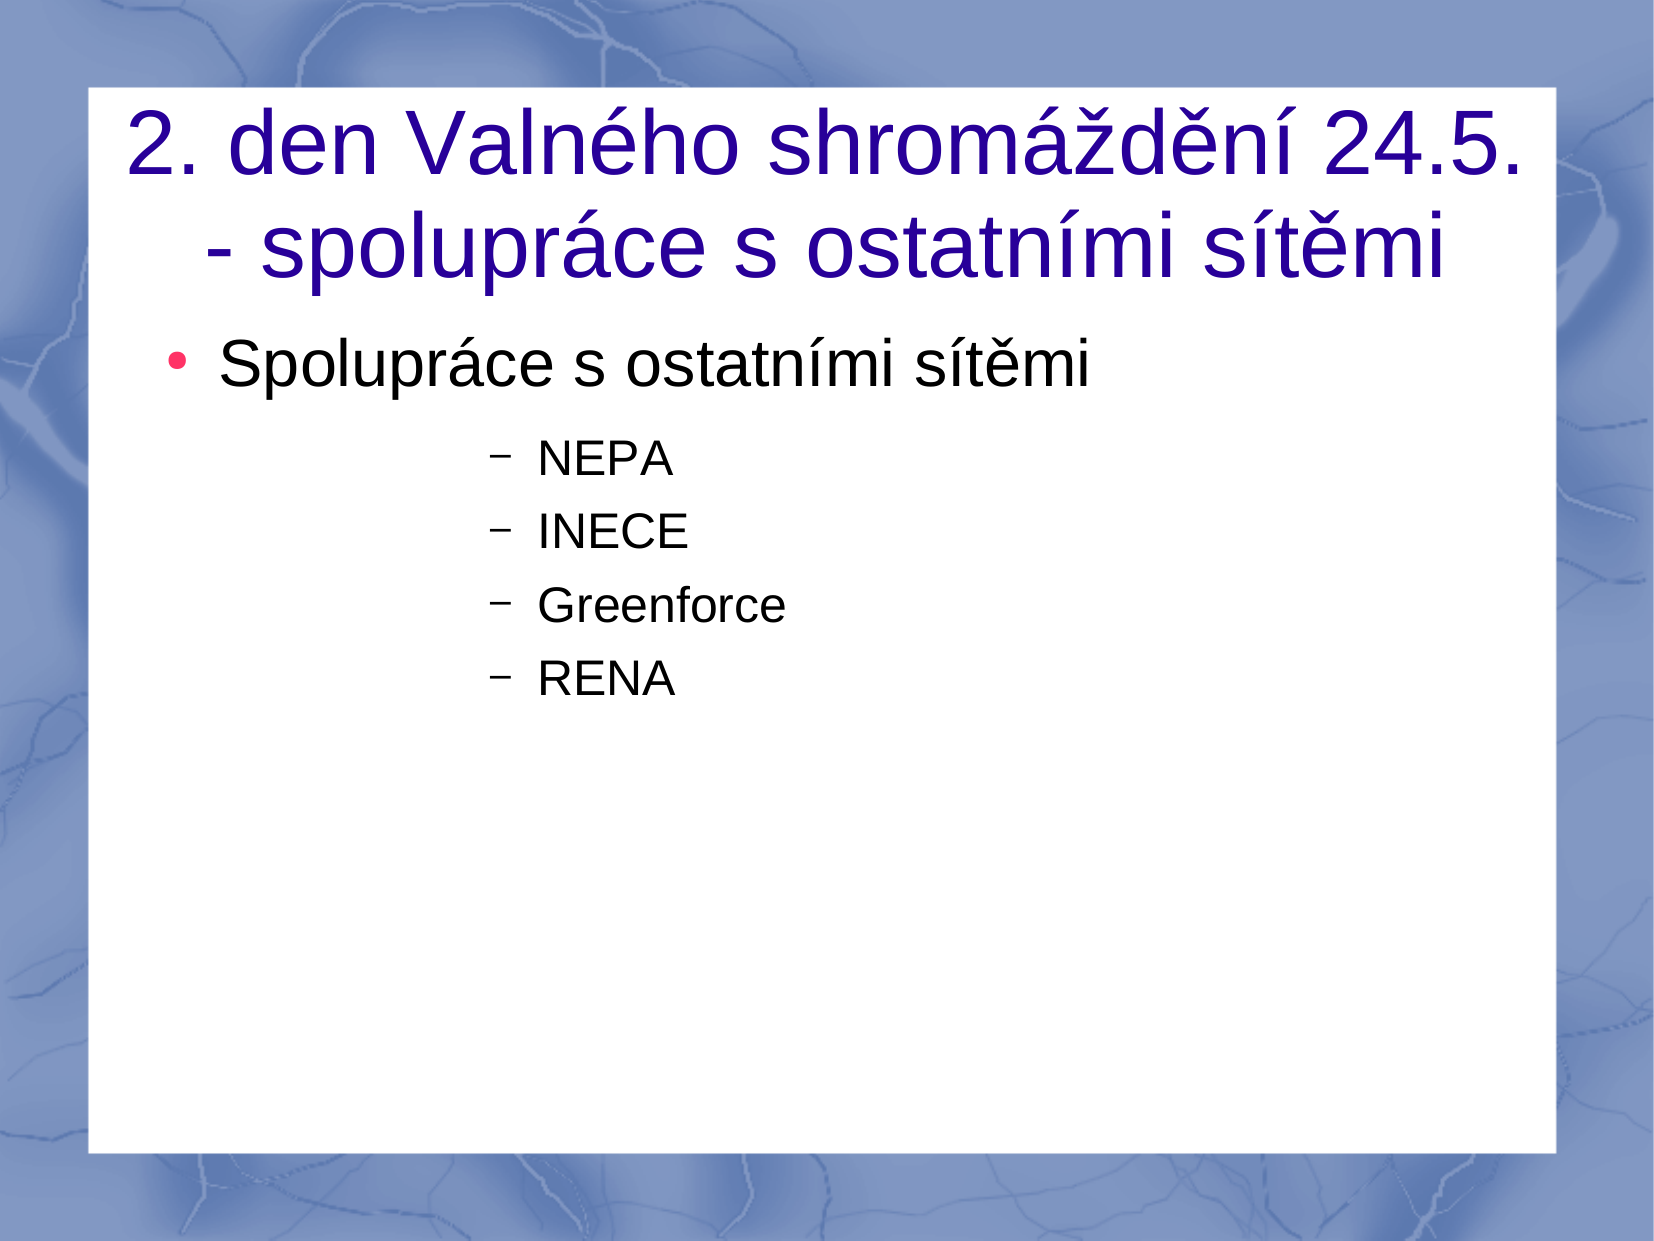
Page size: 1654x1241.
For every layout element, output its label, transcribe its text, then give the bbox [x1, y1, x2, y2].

picture [0, 0, 1654, 1241]
title 2. den Valného shromáždění 24.5. - spolupráce s ostatními sítěmi [118, 90, 1536, 298]
list Spolupráce s ostatními sítěmi NEPA INECE Greenforce RENA [147, 325, 1506, 1145]
